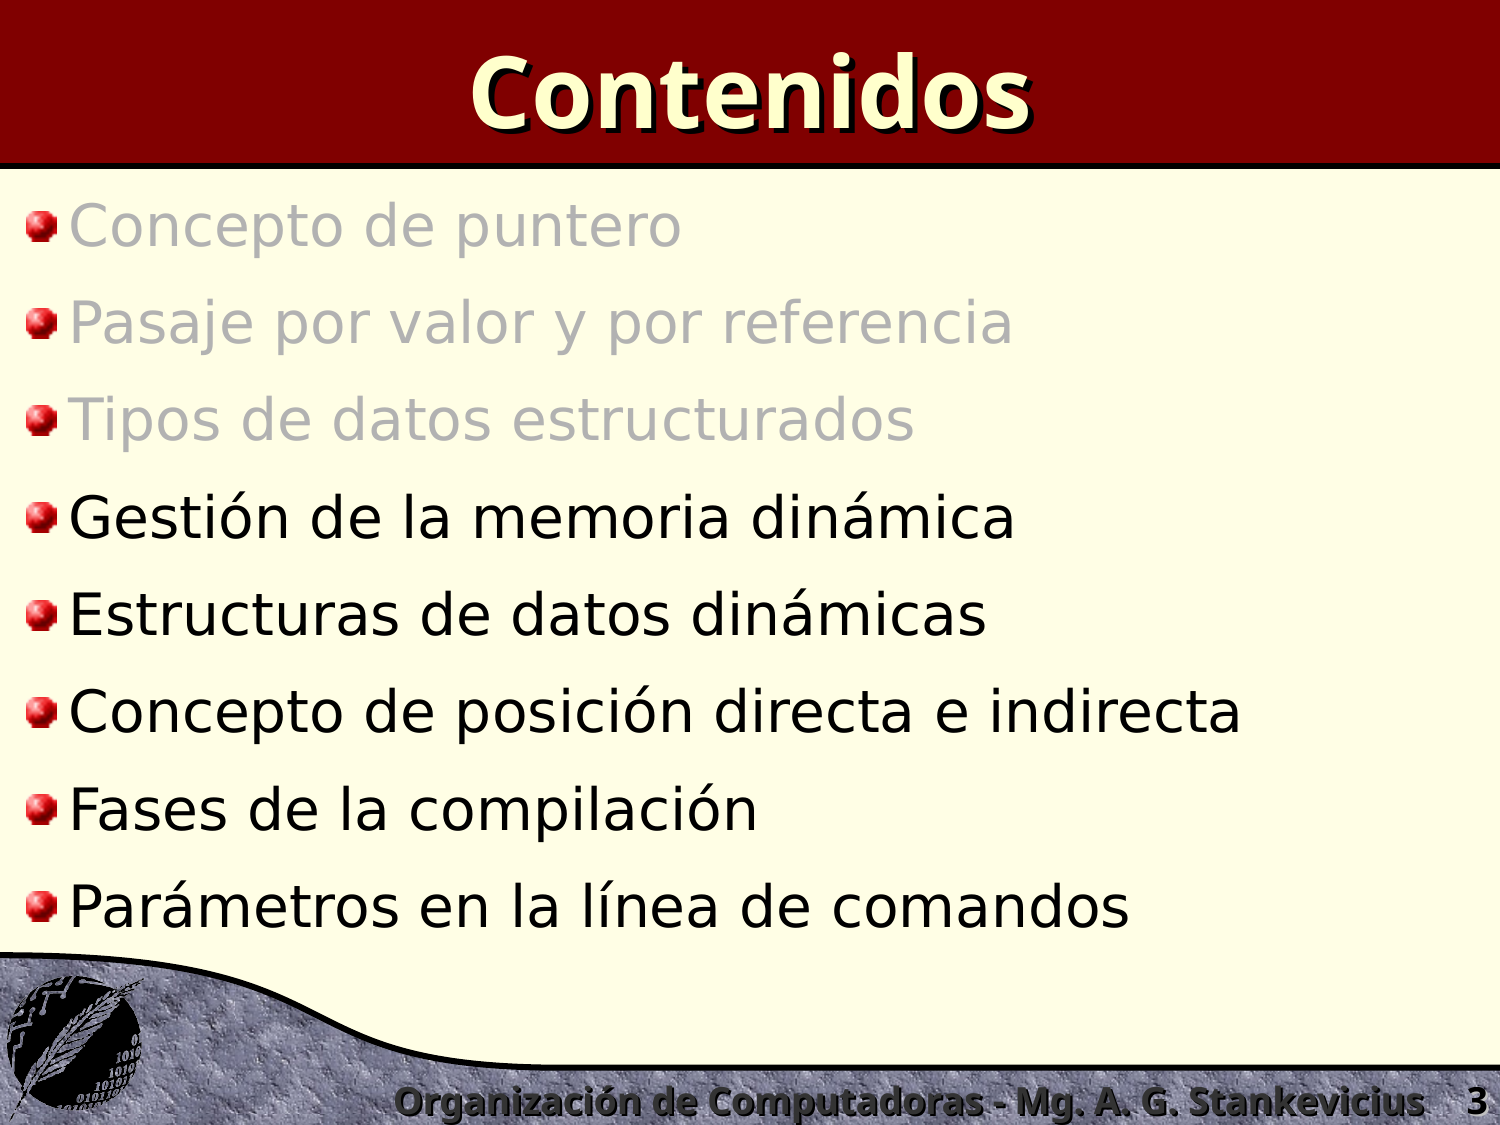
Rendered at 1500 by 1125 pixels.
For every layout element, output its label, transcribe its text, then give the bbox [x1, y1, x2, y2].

list Concepto de puntero Pasaje por valor y por referencia Tipos de datos estructurados Gestión de la memoria dinámica Estructuras de datos dinámicas Concepto de posición directa e indirecta Fases de la compilación Parámetros en la línea de comandos [11, 192, 1486, 944]
picture [0, 959, 1500, 1125]
picture [448, 1100, 455, 1110]
picture [802, 1100, 806, 1110]
picture [1058, 1100, 1065, 1110]
title Contenidos [15, 5, 1485, 160]
